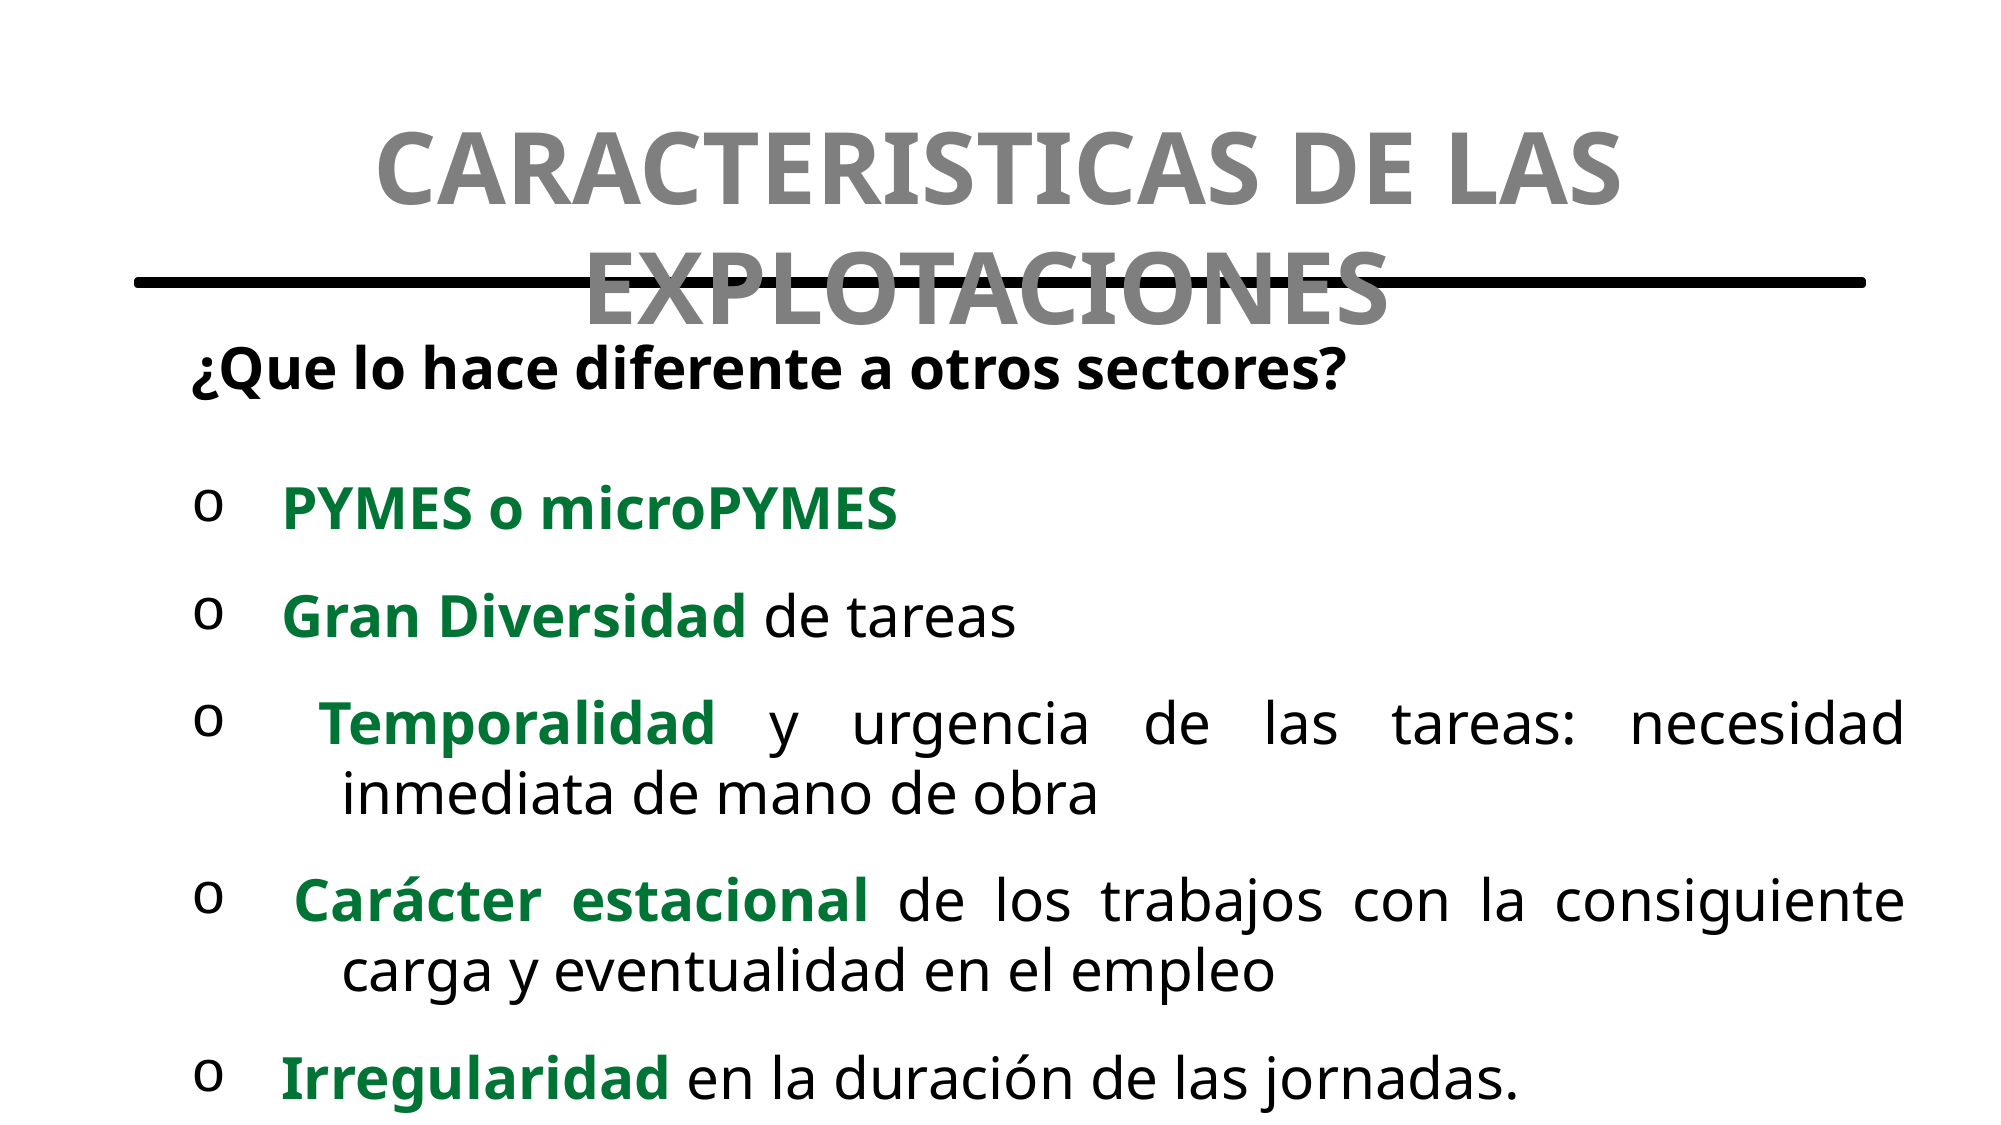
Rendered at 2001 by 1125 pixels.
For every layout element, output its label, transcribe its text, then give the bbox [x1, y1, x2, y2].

title CARACTERISTICAS DE LAS EXPLOTACIONES [0, 97, 2000, 204]
text_box ¿Que lo hace diferente a otros sectores? PYMES o microPYMES Gran Diversidad de tareas Temporalidad y urgencia de las tareas: necesidad inmediata de mano de obra Carácter estacional de los trabajos con la consiguiente carga y eventualidad en el empleo Irregularidad en la duración de las jornadas. [26, 323, 1922, 1125]
